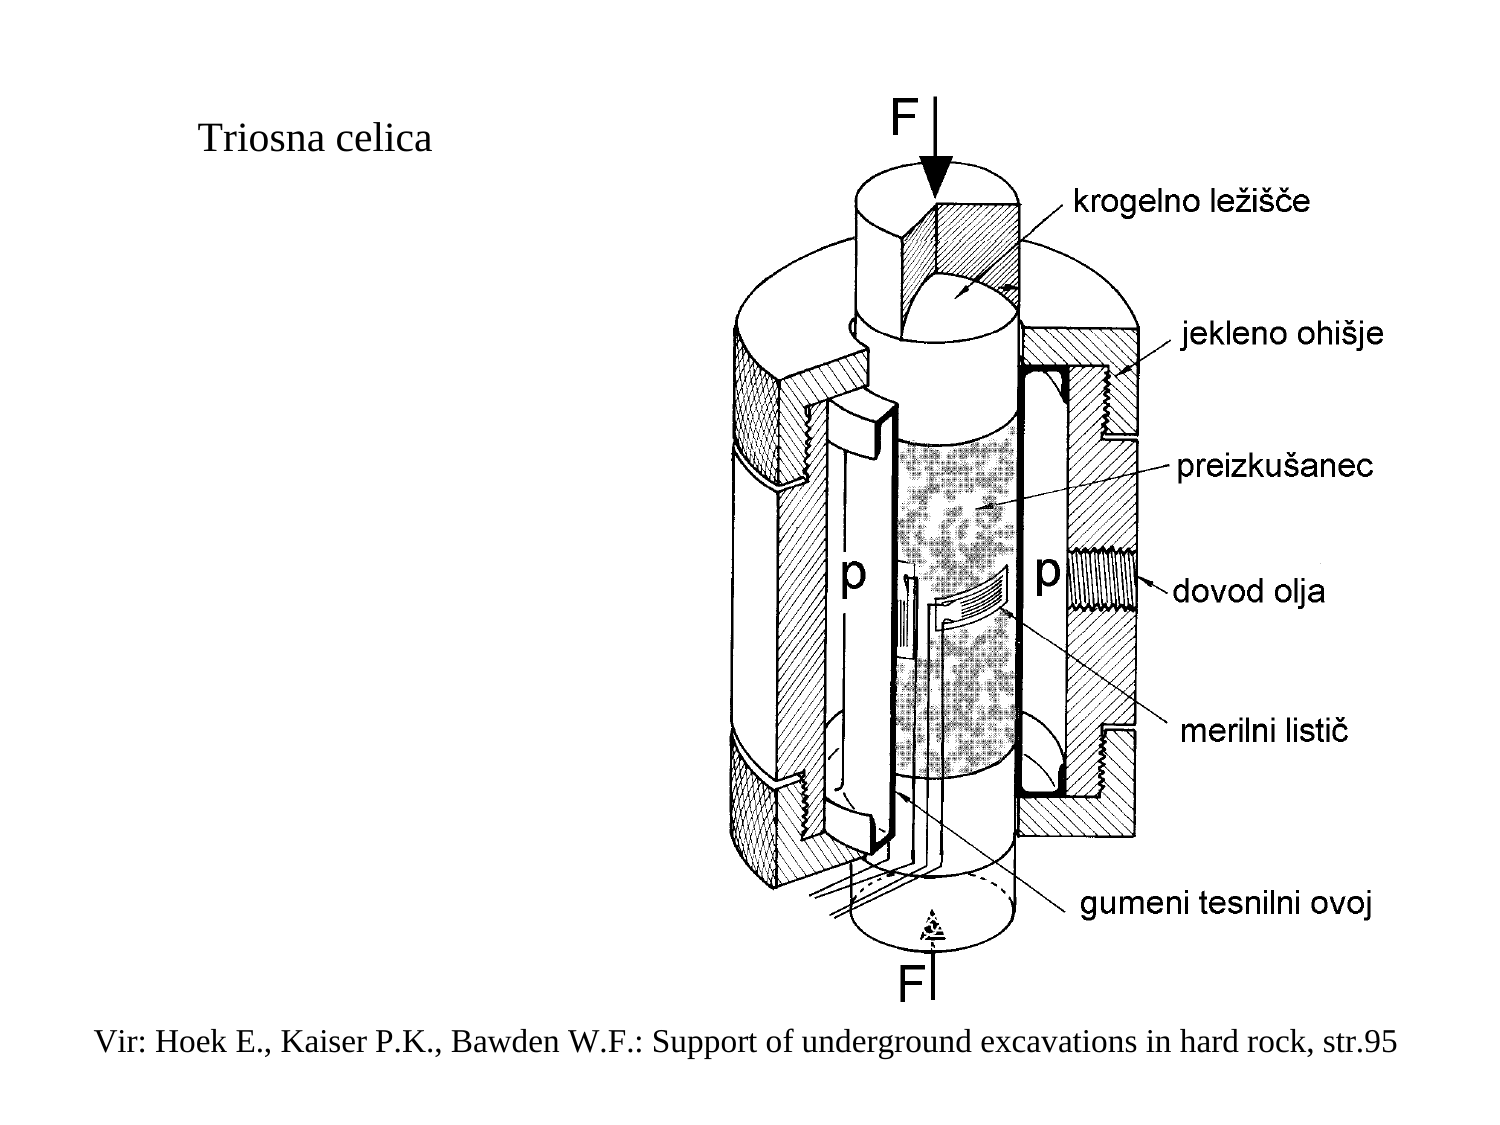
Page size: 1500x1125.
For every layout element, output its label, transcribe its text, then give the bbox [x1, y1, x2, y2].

text_box Triosna celica [182, 101, 448, 168]
picture [714, 90, 1395, 1012]
text_box Vir: Hoek E., Kaiser P.K., Bawden W.F.: Support of underground excavations in hard rock, str.95 [78, 1011, 1424, 1067]
